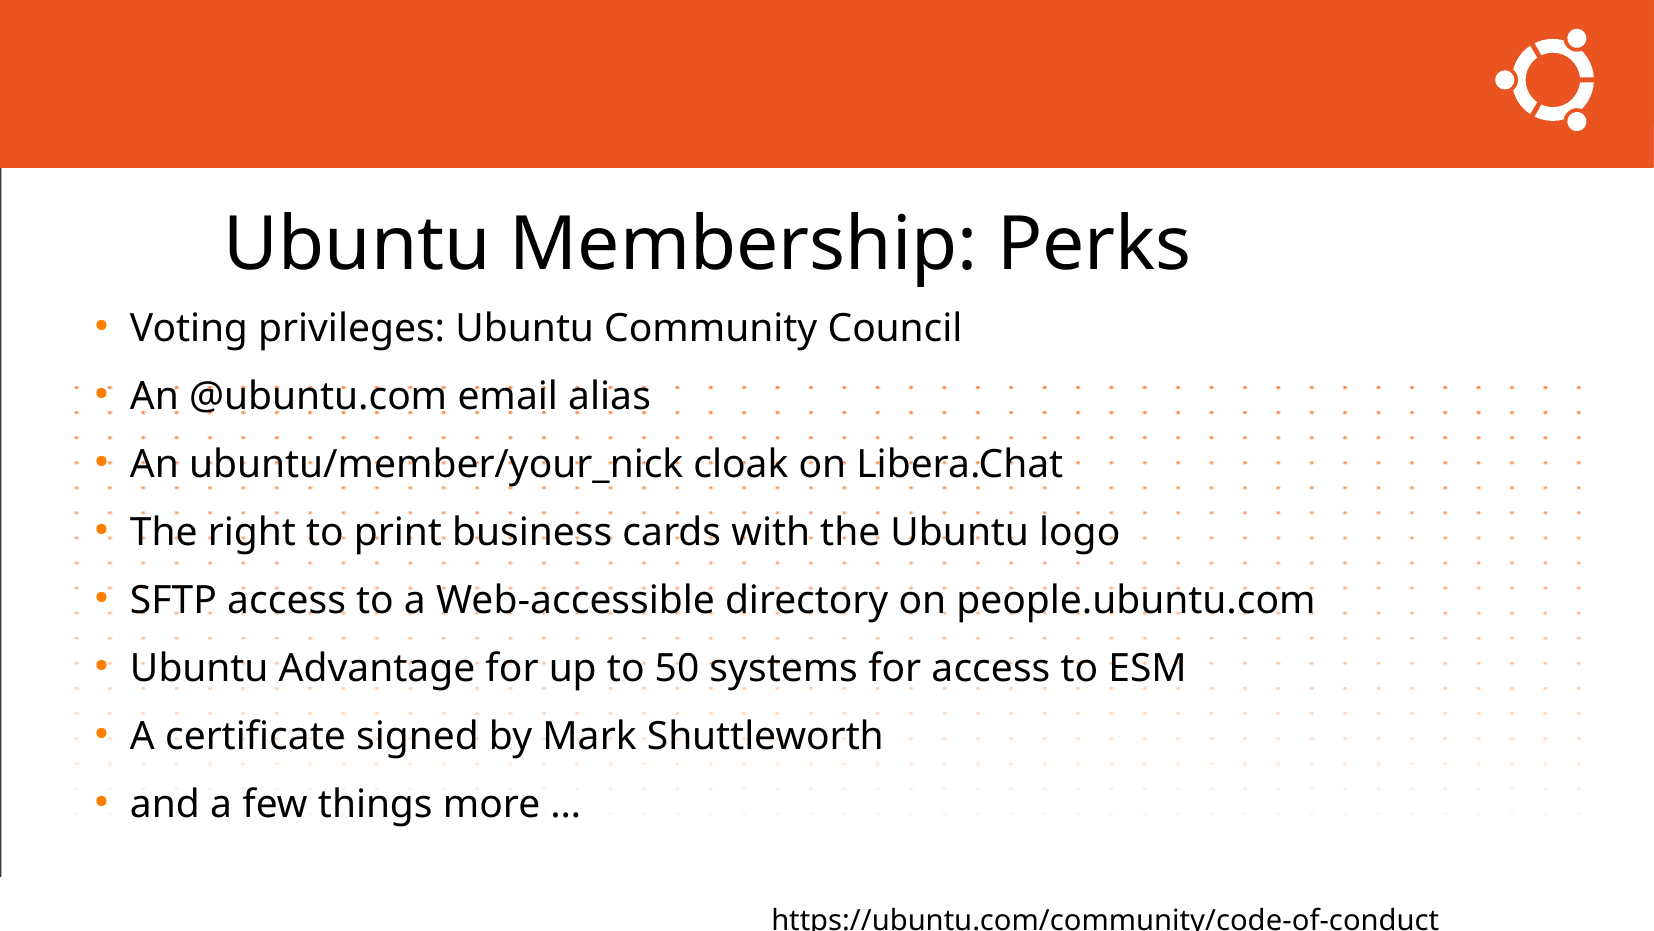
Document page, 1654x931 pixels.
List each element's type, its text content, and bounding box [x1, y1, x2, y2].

text_box Ubuntu Membership: Perks [209, 181, 1479, 299]
list Voting privileges: Ubuntu Community Council An @ubuntu.com email alias An ubuntu/member/your_nick cloak on Libera.Chat The right to print business cards with the Ubuntu logo SFTP access to a Web-accessible directory on people.ubuntu.com Ubuntu Advantage for up to 50 systems for access to ESM A certificate signed by Mark Shuttleworth and a few things more … [82, 299, 1577, 832]
picture [0, 0, 1654, 877]
text_box https://ubuntu.com/community/code-of-conduct [756, 891, 1512, 931]
